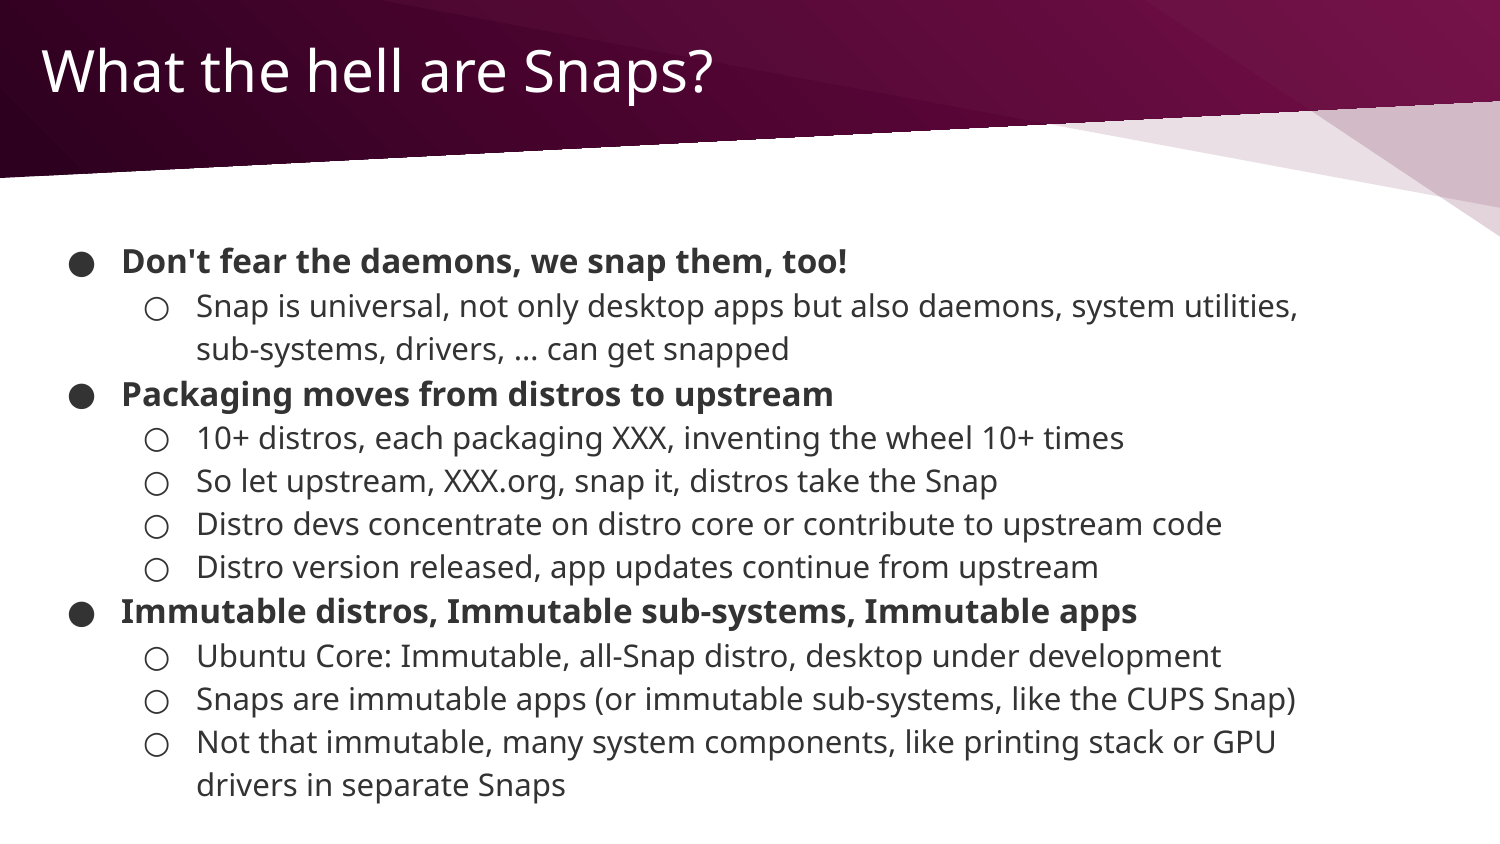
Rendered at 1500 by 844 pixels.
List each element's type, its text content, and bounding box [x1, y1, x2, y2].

list Don't fear the daemons, we snap them, too! Snap is universal, not only desktop apps but also daemons, system utilities, sub-systems, drivers, … can get snapped Packaging moves from distros to upstream 10+ distros, each packaging XXX, inventing the wheel 10+ times So let upstream, XXX.org, snap it, distros take the Snap Distro devs concentrate on distro core or contribute to upstream code Distro version released, app updates continue from upstream Immutable distros, Immutable sub-systems, Immutable apps Ubuntu Core: Immutable, all-Snap distro, desktop under development Snaps are immutable apps (or immutable sub-systems, like the CUPS Snap) Not that immutable, many system components, like printing stack or GPU drivers in separate Snaps [35, 229, 1324, 789]
title What the hell are Snaps? [41, 5, 1336, 134]
